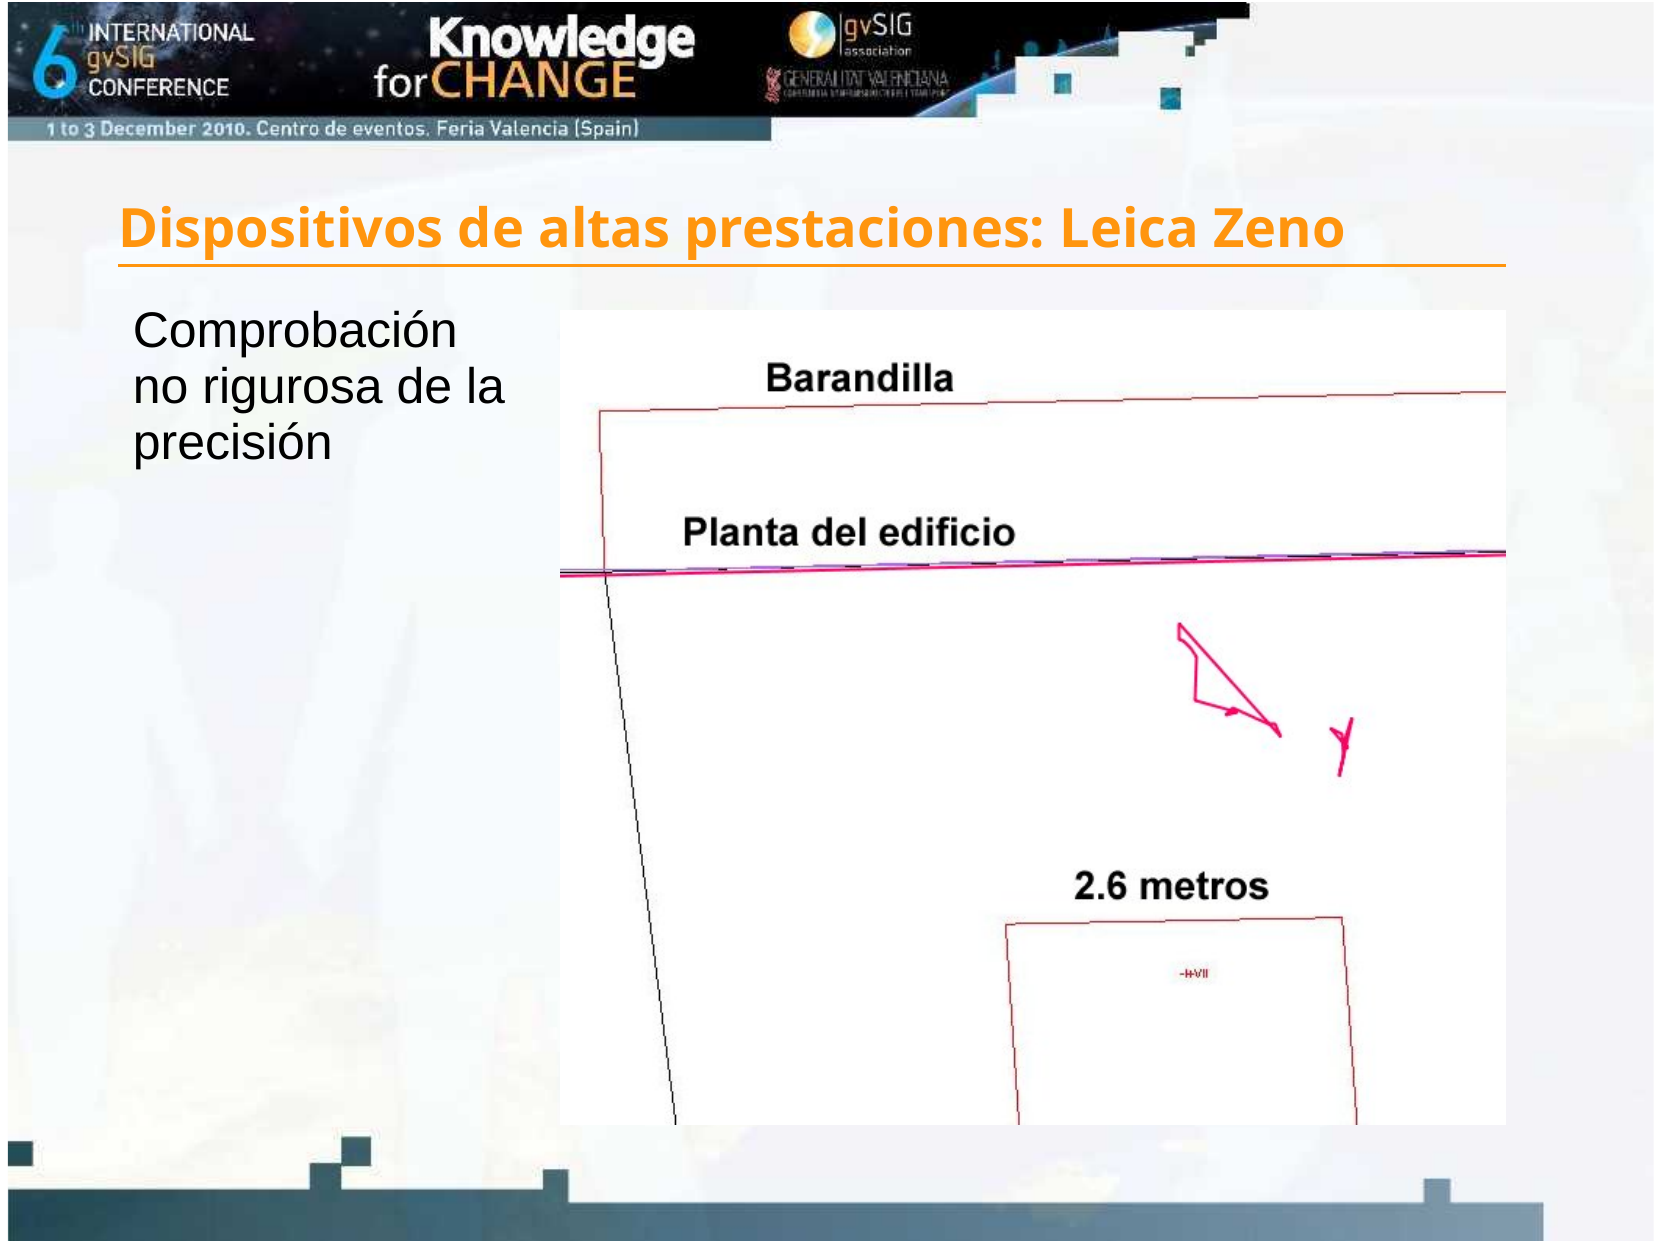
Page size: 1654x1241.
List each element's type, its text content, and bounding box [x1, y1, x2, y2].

title Dispositivos de altas prestaciones: Leica Zeno [118, 122, 1607, 330]
picture [7, 2, 1654, 1241]
text_box Comprobación no rigurosa de la precisión [118, 295, 532, 532]
